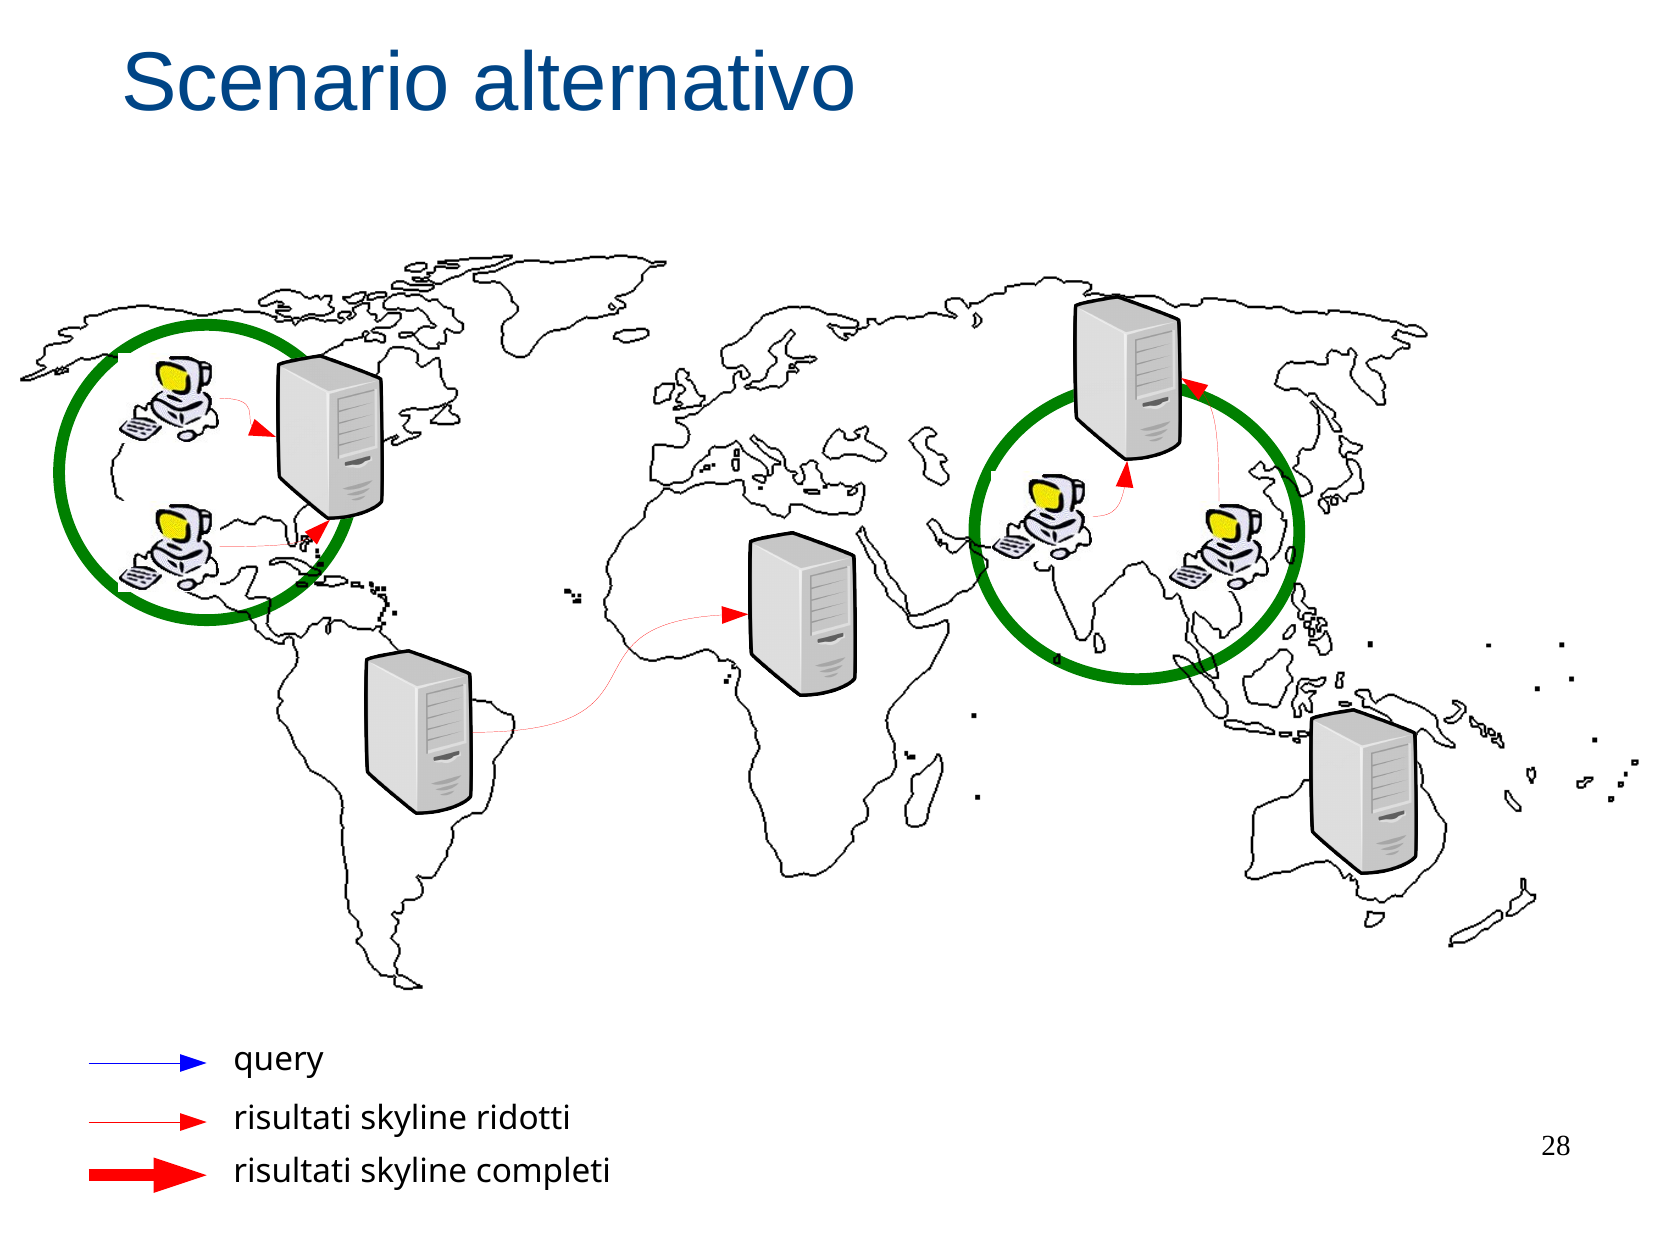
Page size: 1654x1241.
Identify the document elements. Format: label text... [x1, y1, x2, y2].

text_box risultati skyline completi [218, 1139, 631, 1227]
text_box query [218, 1027, 335, 1086]
picture [2, 240, 1654, 1006]
title Scenario alternativo [121, 7, 1534, 157]
text_box risultati skyline ridotti [218, 1086, 603, 1139]
